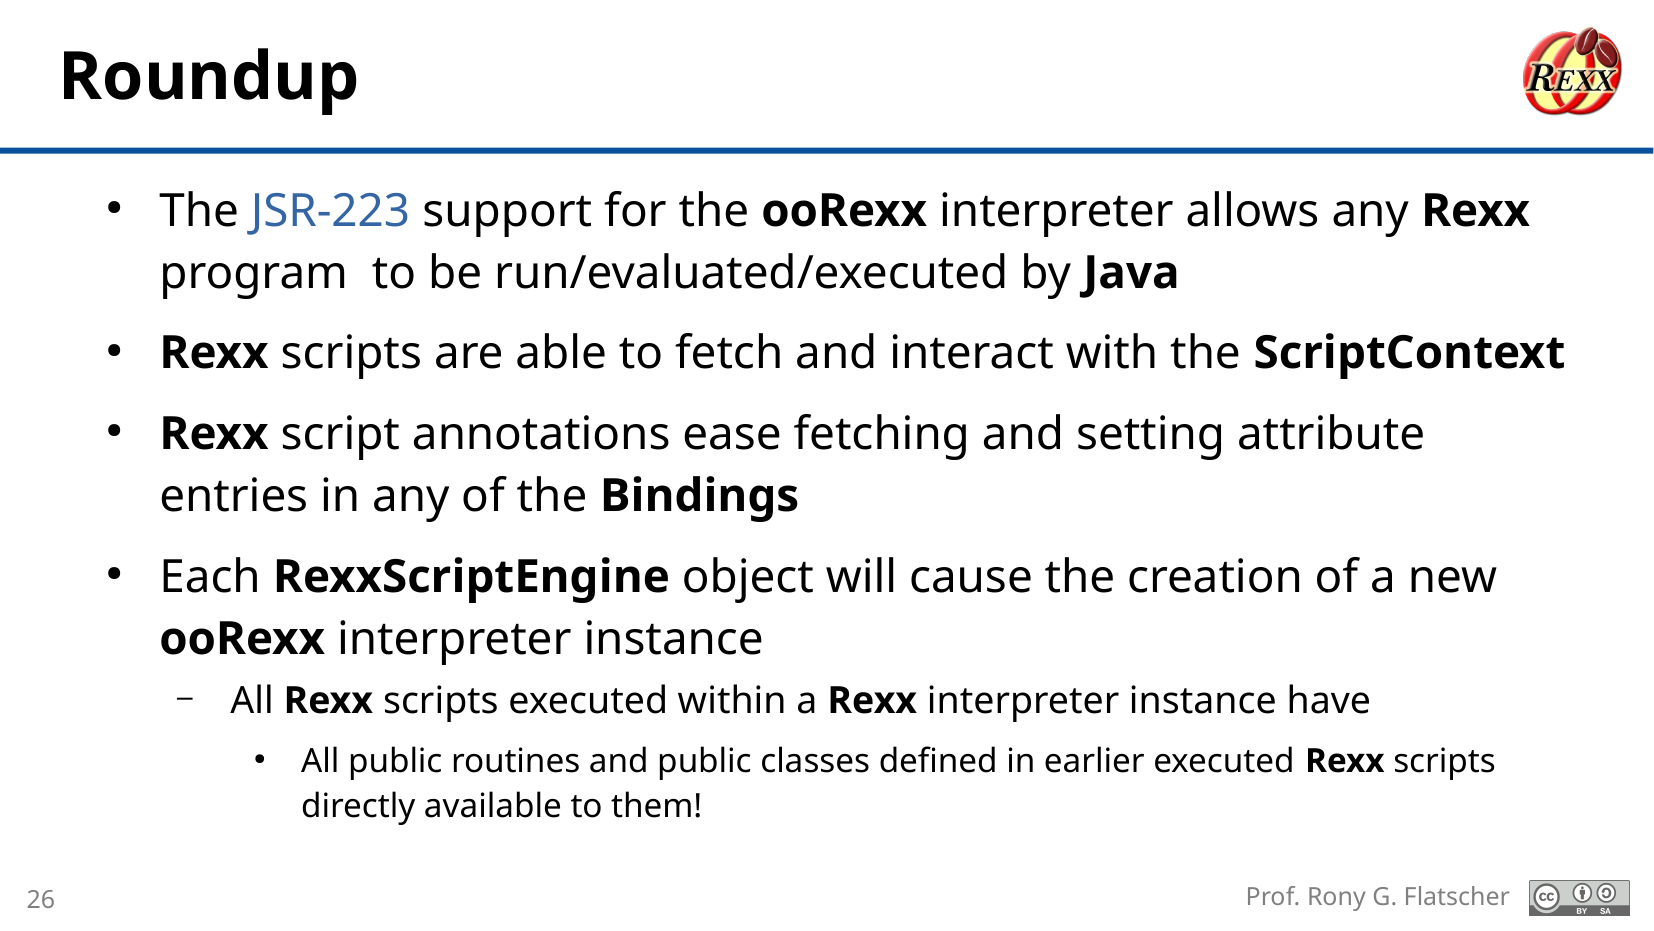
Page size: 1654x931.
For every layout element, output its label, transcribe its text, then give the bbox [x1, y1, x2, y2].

list The JSR-223 support for the ooRexx interpreter allows any Rexx program to be run/evaluated/executed by Java Rexx scripts are able to fetch and interact with the ScriptContext Rexx script annotations ease fetching and setting attribute entries in any of the Bindings Each RexxScriptEngine object will cause the creation of a new ooRexx interpreter instance All Rexx scripts executed within a Rexx interpreter instance have All public routines and public classes defined in earlier executed Rexx scripts directly available to them! [88, 177, 1577, 857]
title Roundup [0, 0, 1625, 148]
